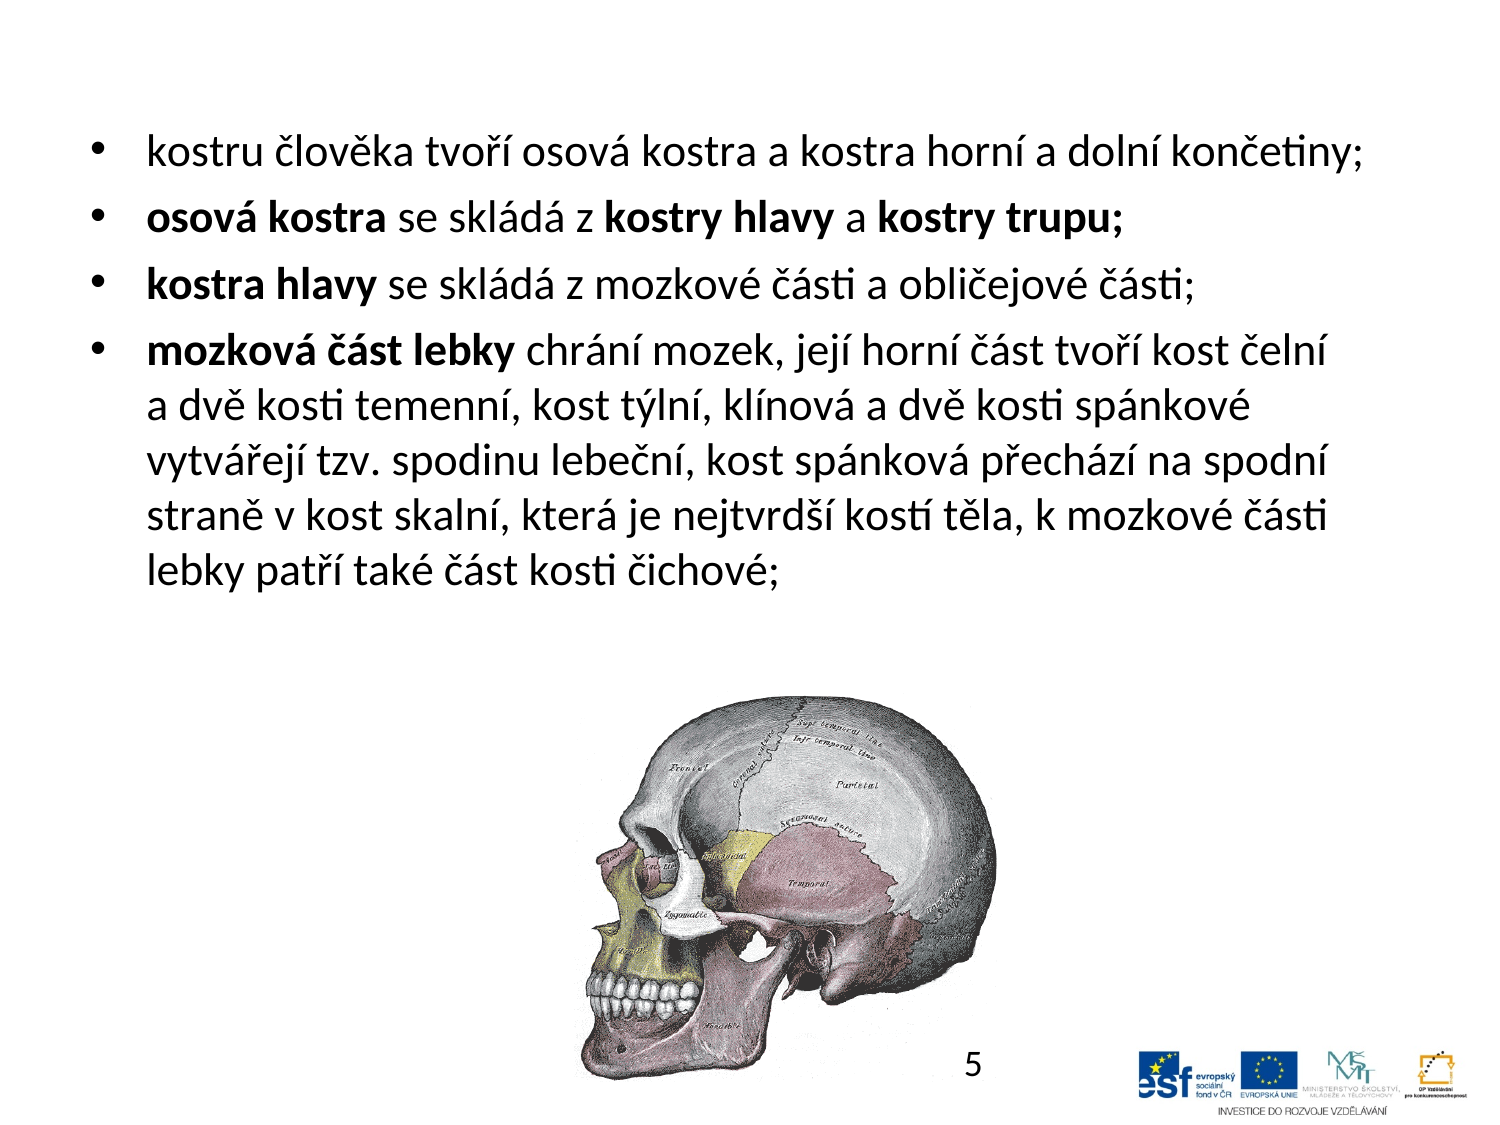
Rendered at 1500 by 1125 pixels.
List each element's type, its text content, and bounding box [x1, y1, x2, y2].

picture [574, 691, 997, 1083]
list kostru člověka tvoří osová kostra a kostra horní a dolní končetiny; osová kostra se skládá z kostry hlavy a kostry trupu; kostra hlavy se skládá z mozkové části a obličejové části; mozková část lebky chrání mozek, její horní část tvoří kost čelní a dvě kosti temenní, kost týlní, klínová a dvě kosti spánkové vytvářejí tzv. spodinu lebeční, kost spánková přechází na spodní straně v kost skalní, která je nejtvrdší kostí těla, k mozkové části lebky patří také část kosti čichové; [75, 113, 1426, 856]
text_box 5 [949, 1031, 1008, 1092]
picture [1125, 1035, 1476, 1125]
